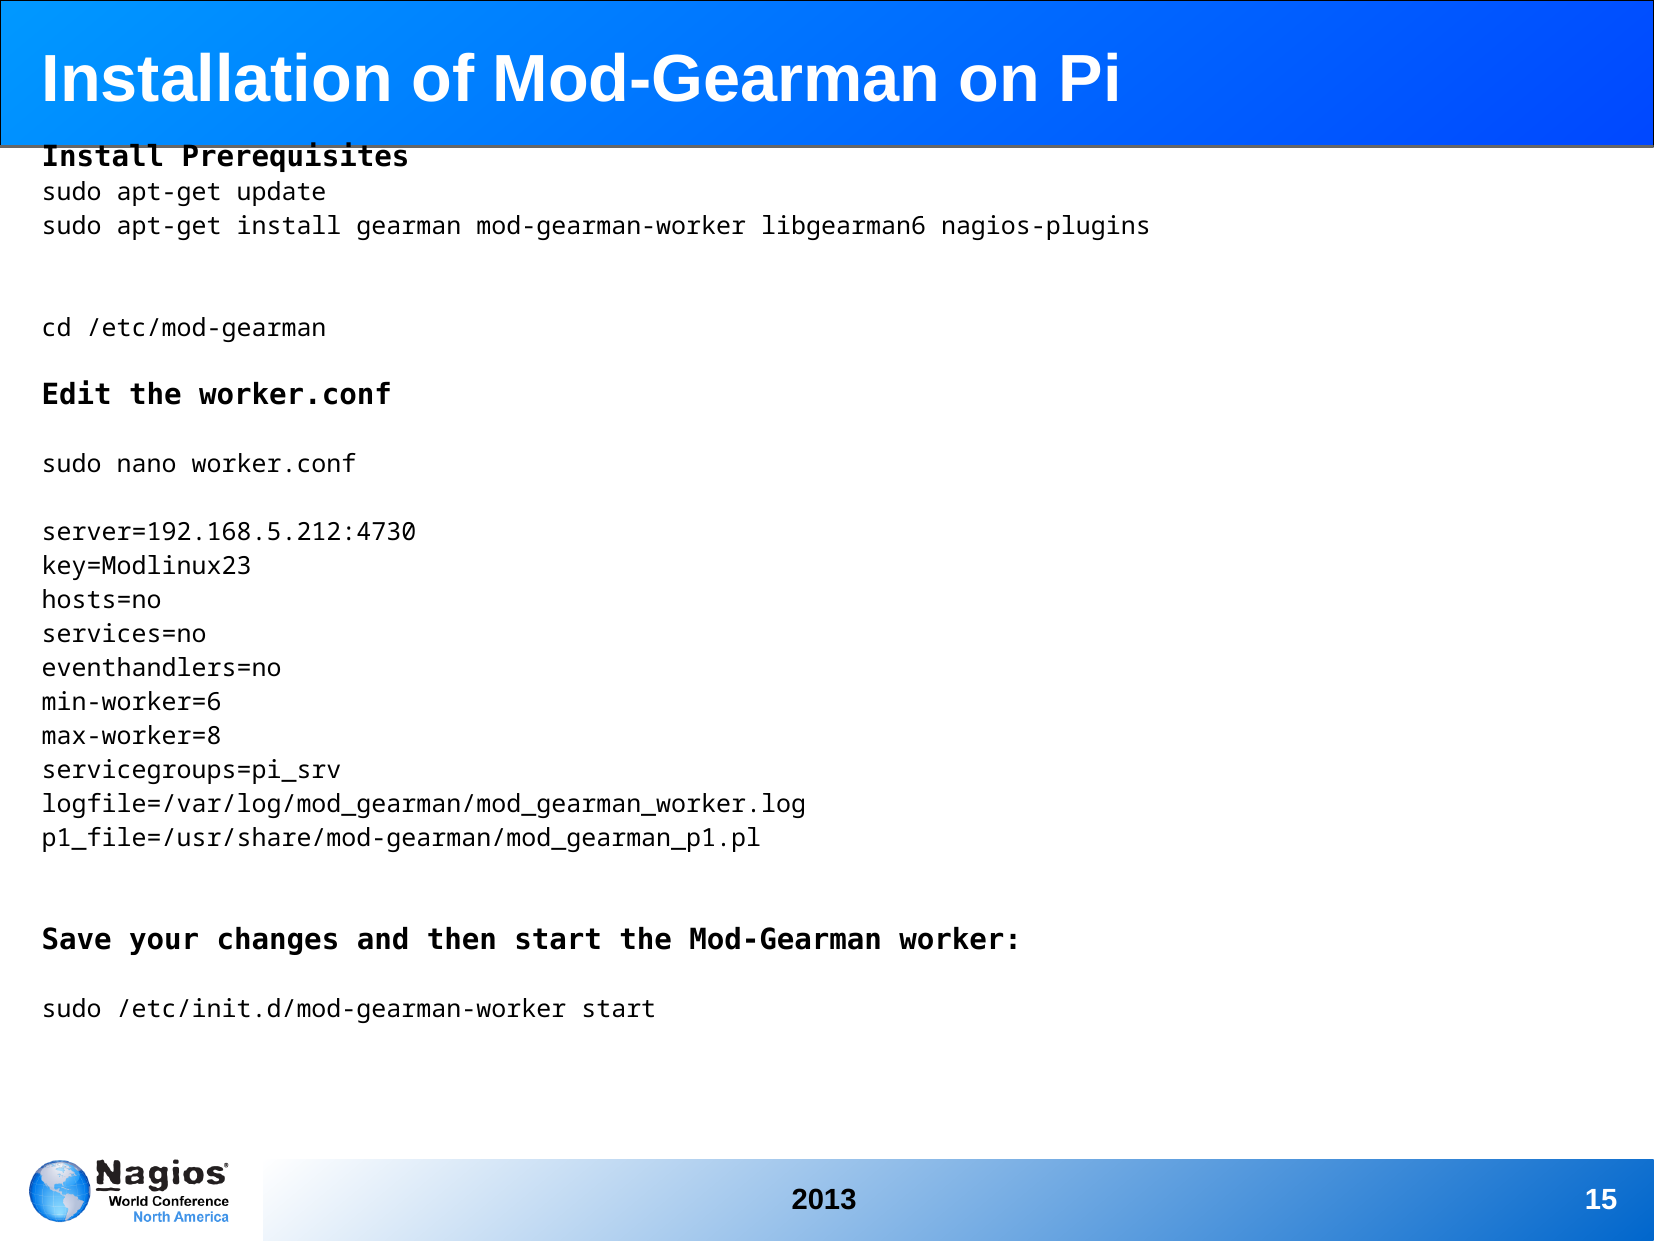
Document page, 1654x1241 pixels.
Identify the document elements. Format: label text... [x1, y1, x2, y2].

picture [29, 1159, 41, 1235]
title Installation of Mod-Gearman on Pi [41, 36, 1248, 120]
subtitle Install Prerequisites sudo apt-get update sudo apt-get install gearman mod-gearman-worker libgearman6 nagios-plugins cd /etc/mod-gearman Edit the worker.conf sudo nano worker.conf server=192.168.5.212:4730 key=Modlinux23 hosts=no services=no eventhandlers=no min-worker=6 max-worker=8 servicegroups=pi_srv logfile=/var/log/mod_gearman/mod_gearman_worker.log p1_file=/usr/share/mod-gearman/mod_gearman_p1.pl Save your changes and then start the Mod-Gearman worker: sudo /etc/init.d/mod-gearman-worker start [41, 214, 1628, 1239]
